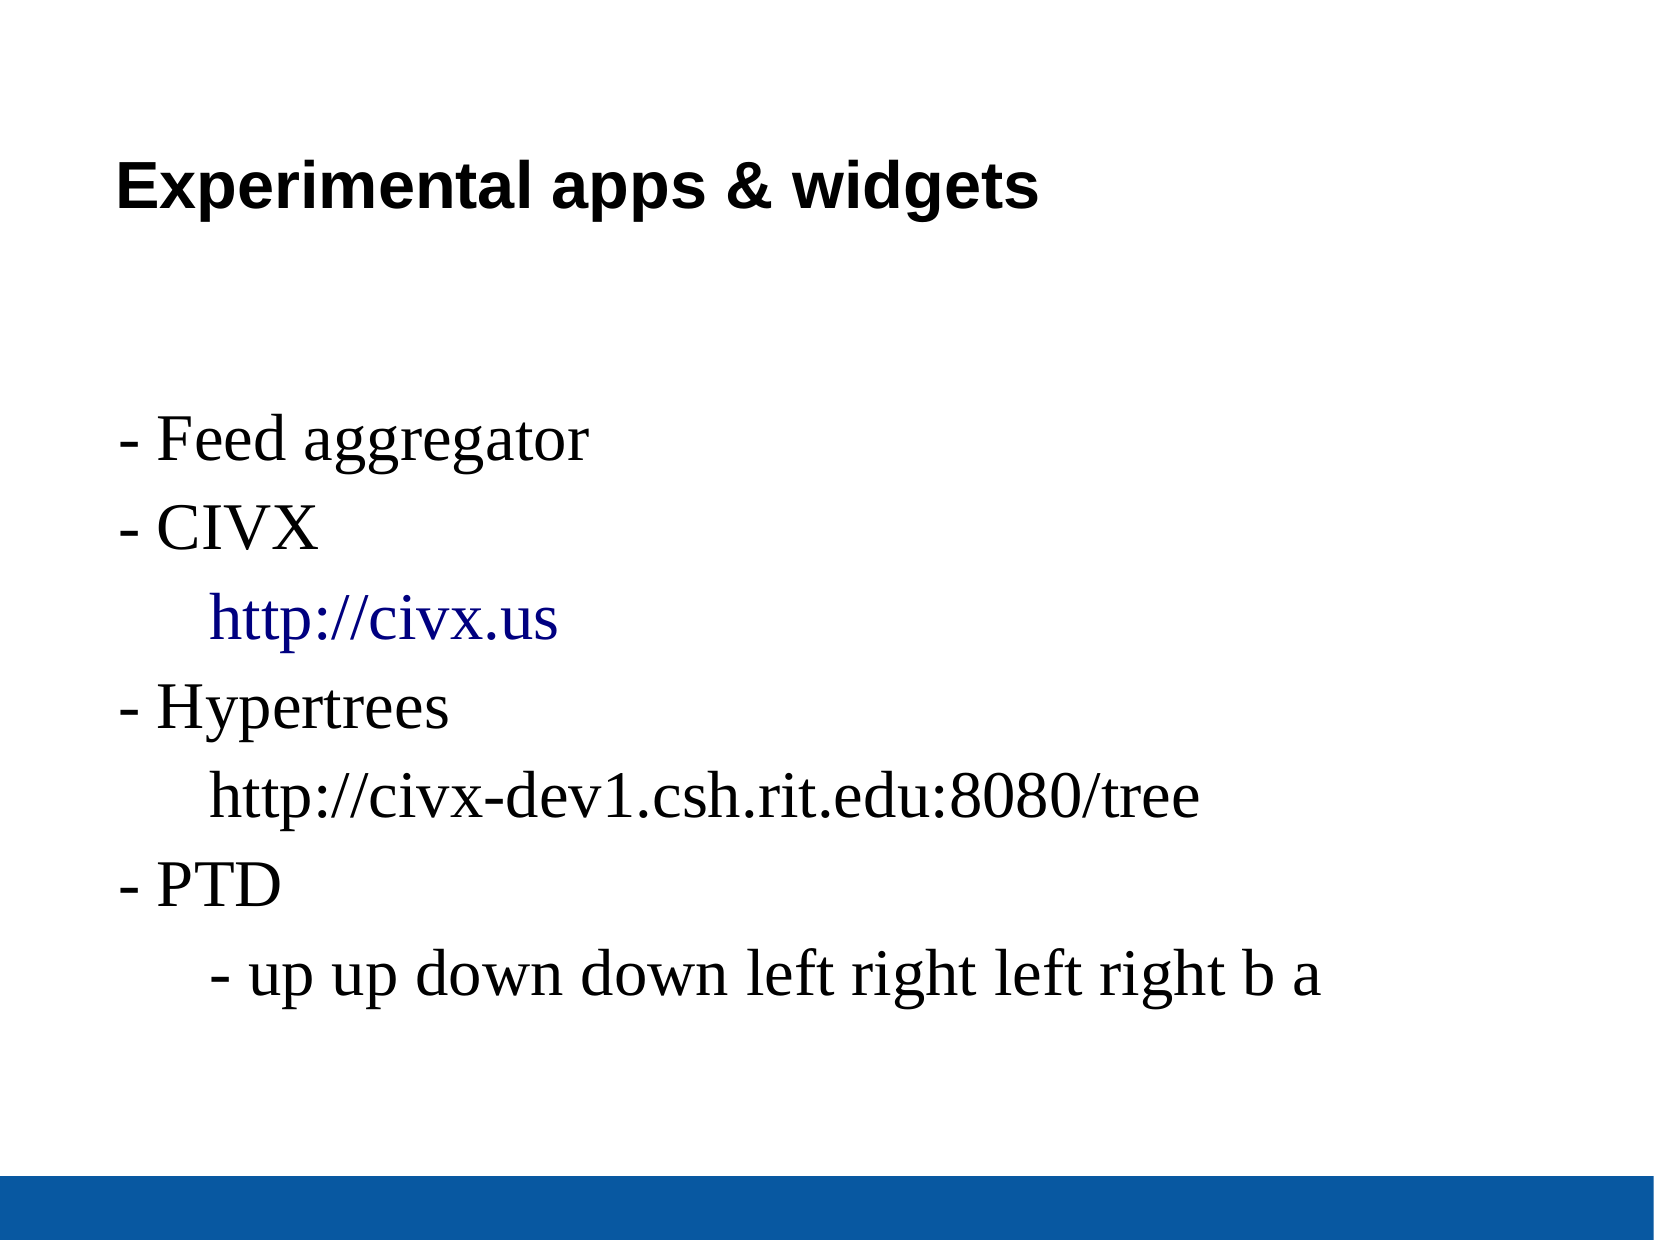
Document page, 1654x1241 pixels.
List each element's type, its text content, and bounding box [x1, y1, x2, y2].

picture [0, 1176, 1654, 1240]
subtitle - Feed aggregator - CIVX http://civx.us - Hypertrees http://civx-dev1.csh.rit.edu:8080/tree - PTD - up up down down left right left right b a [118, 272, 1523, 1141]
title Experimental apps & widgets [115, 130, 1521, 241]
